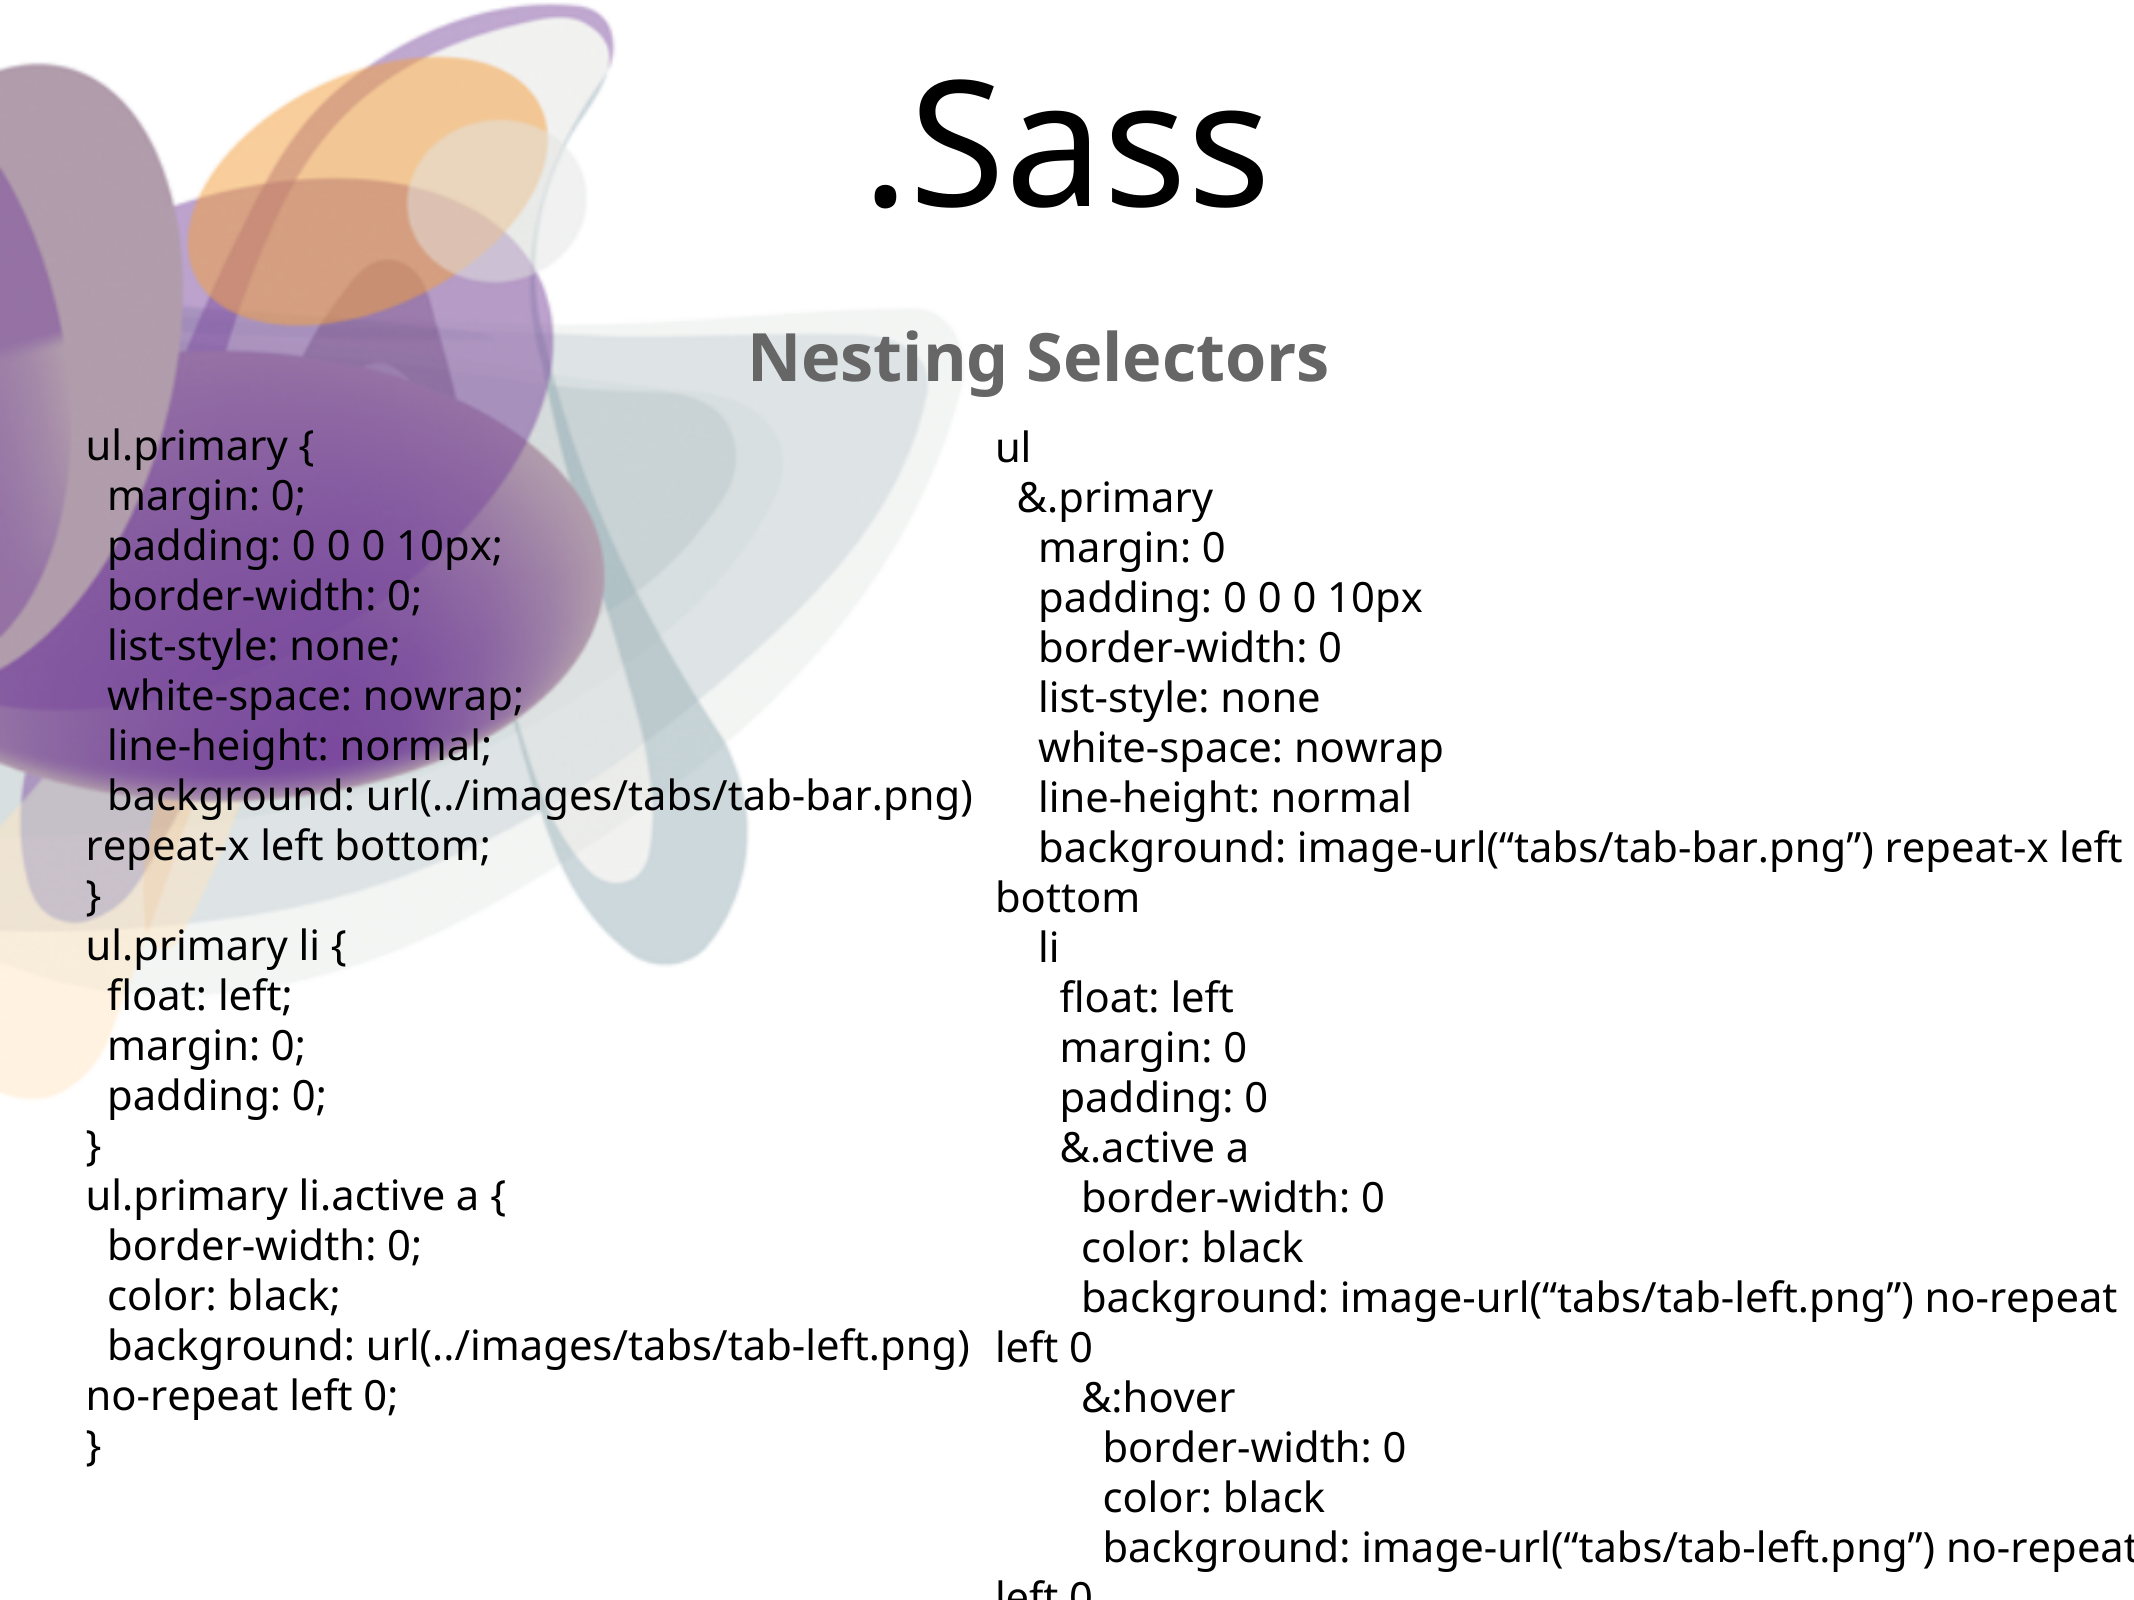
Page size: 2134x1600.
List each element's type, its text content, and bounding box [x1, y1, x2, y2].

picture [1011, 1592, 1023, 1599]
picture [0, 0, 2134, 1600]
picture [1075, 1585, 1087, 1600]
text_box .Sass [208, 41, 1926, 413]
text_box Nesting Selectors [732, 307, 1560, 402]
text_box ul &.primary margin: 0 padding: 0 0 0 10px border-width: 0 list-style: none white-space: nowrap line-height: normal background: image-url(“tabs/tab-bar.png”) repeat-x left bottom li float: left margin: 0 padding: 0 &.active a border-width: 0 color: black background: image-url(“tabs/tab-left.png”) no-repeat left 0 &:hover border-width: 0 color: black background: image-url(“tabs/tab-left.png”) no-repeat left 0 [980, 413, 2134, 1529]
text_box ul.primary { margin: 0; padding: 0 0 0 10px; border-width: 0; list-style: none; white-space: nowrap; line-height: normal; background: url(../images/tabs/tab-bar.png) repeat-x left bottom; } ul.primary li { float: left; margin: 0; padding: 0; } ul.primary li.active a { border-width: 0; color: black; background: url(../images/tabs/tab-left.png) no-repeat left 0; } [70, 411, 1040, 1477]
